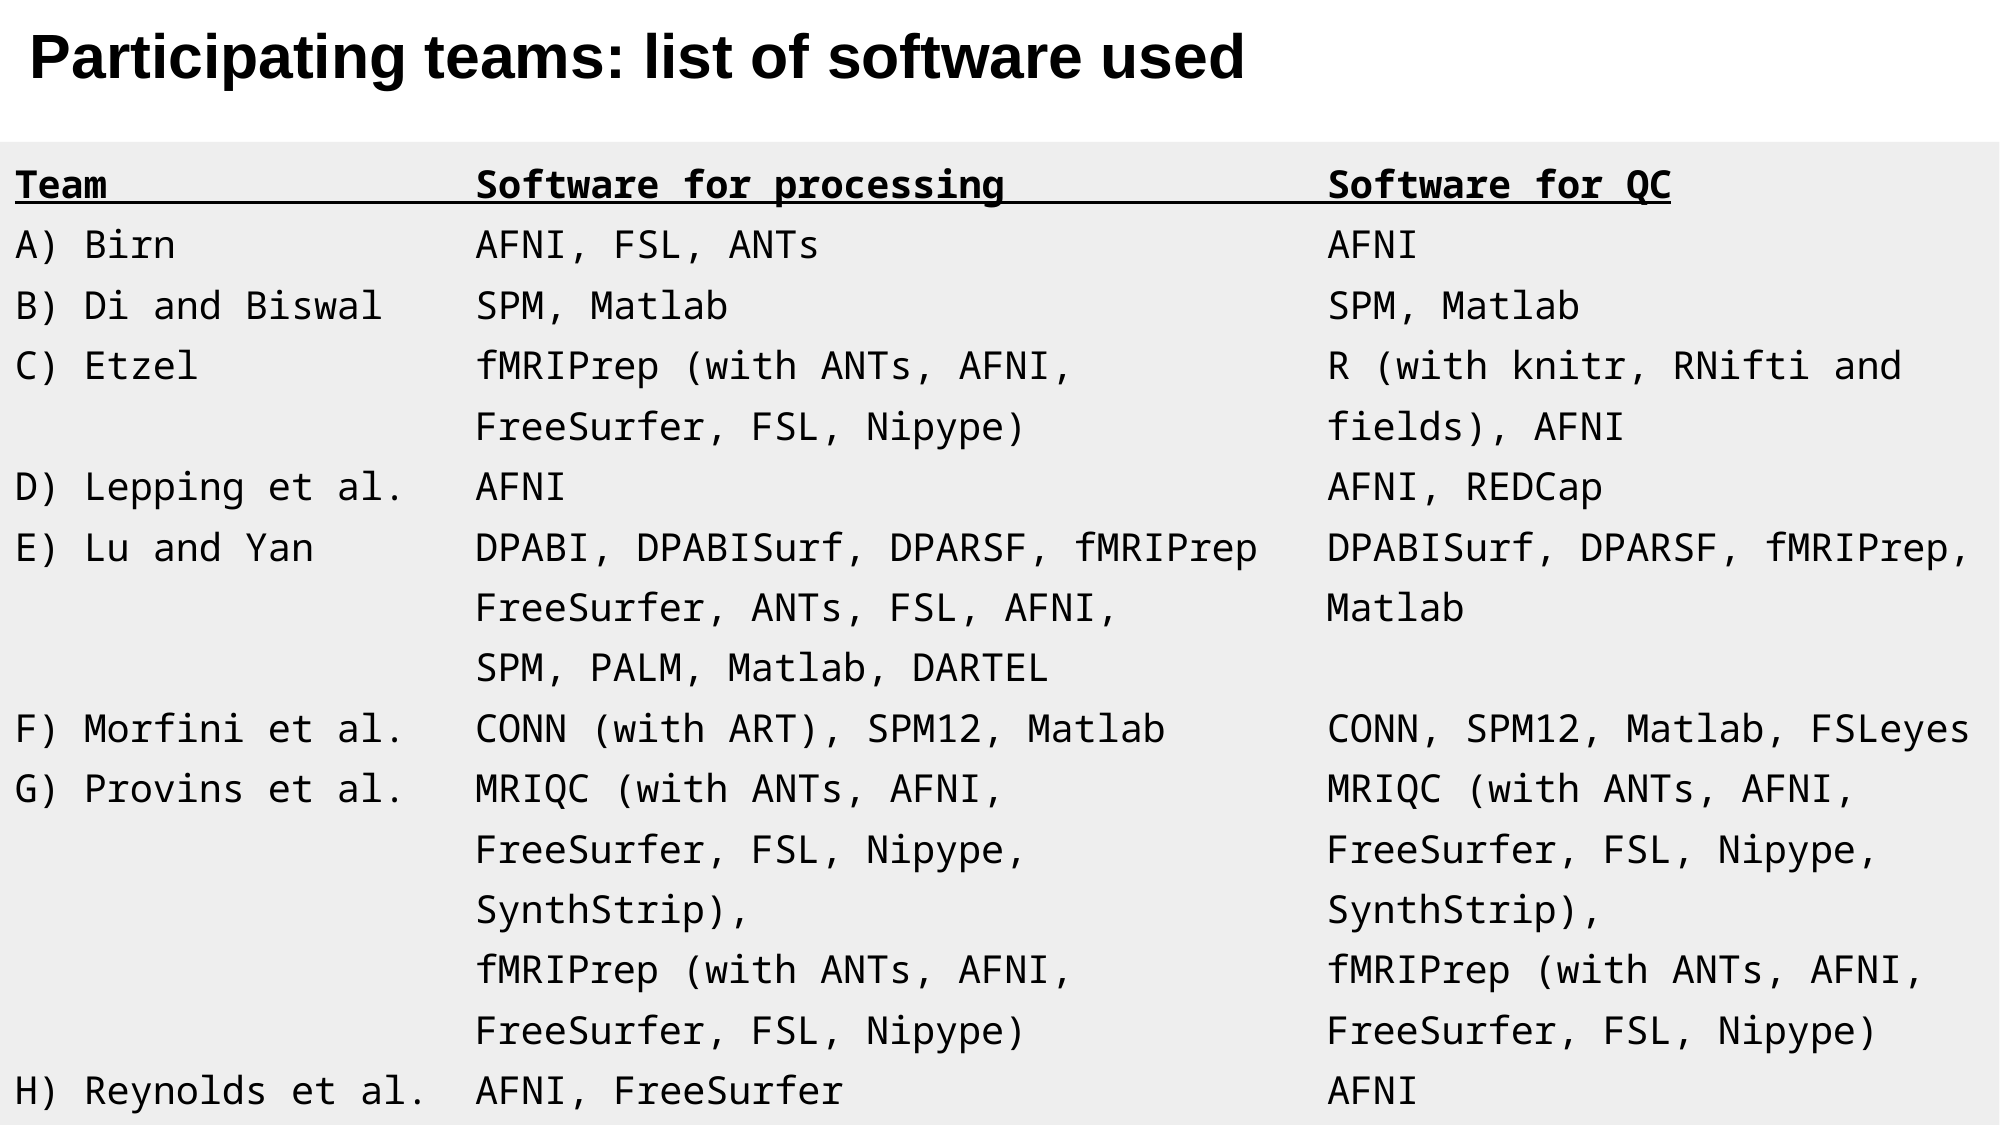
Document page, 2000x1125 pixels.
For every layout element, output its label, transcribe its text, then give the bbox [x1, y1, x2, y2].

text_box Team Software for processing Software for QC A) Birn AFNI, FSL, ANTs AFNI B) Di and Biswal SPM, Matlab SPM, Matlab C) Etzel fMRIPrep (with ANTs, AFNI, R (with knitr, RNifti and FreeSurfer, FSL, Nipype) fields), AFNI D) Lepping et al. AFNI AFNI, REDCap E) Lu and Yan DPABI, DPABISurf, DPARSF, fMRIPrep DPABISurf, DPARSF, fMRIPrep, FreeSurfer, ANTs, FSL, AFNI, Matlab SPM, PALM, Matlab, DARTEL F) Morfini et al. CONN (with ART), SPM12, Matlab CONN, SPM12, Matlab, FSLeyes G) Provins et al. MRIQC (with ANTs, AFNI, MRIQC (with ANTs, AFNI, FreeSurfer, FSL, Nipype, FreeSurfer, FSL, Nipype, SynthStrip), SynthStrip), fMRIPrep (with ANTs, AFNI, fMRIPrep (with ANTs, AFNI, FreeSurfer, FSL, Nipype) FreeSurfer, FSL, Nipype) H) Reynolds et al. AFNI, FreeSurfer AFNI I) Teves et al. FreeSurfer, AFNI AFNI J) Williams et al. FSL, cinnqc (with FSL, pyfMRIqc) pyfMRIqc [0, 141, 2000, 1074]
text_box Participating teams: list of software used [14, 15, 1263, 100]
